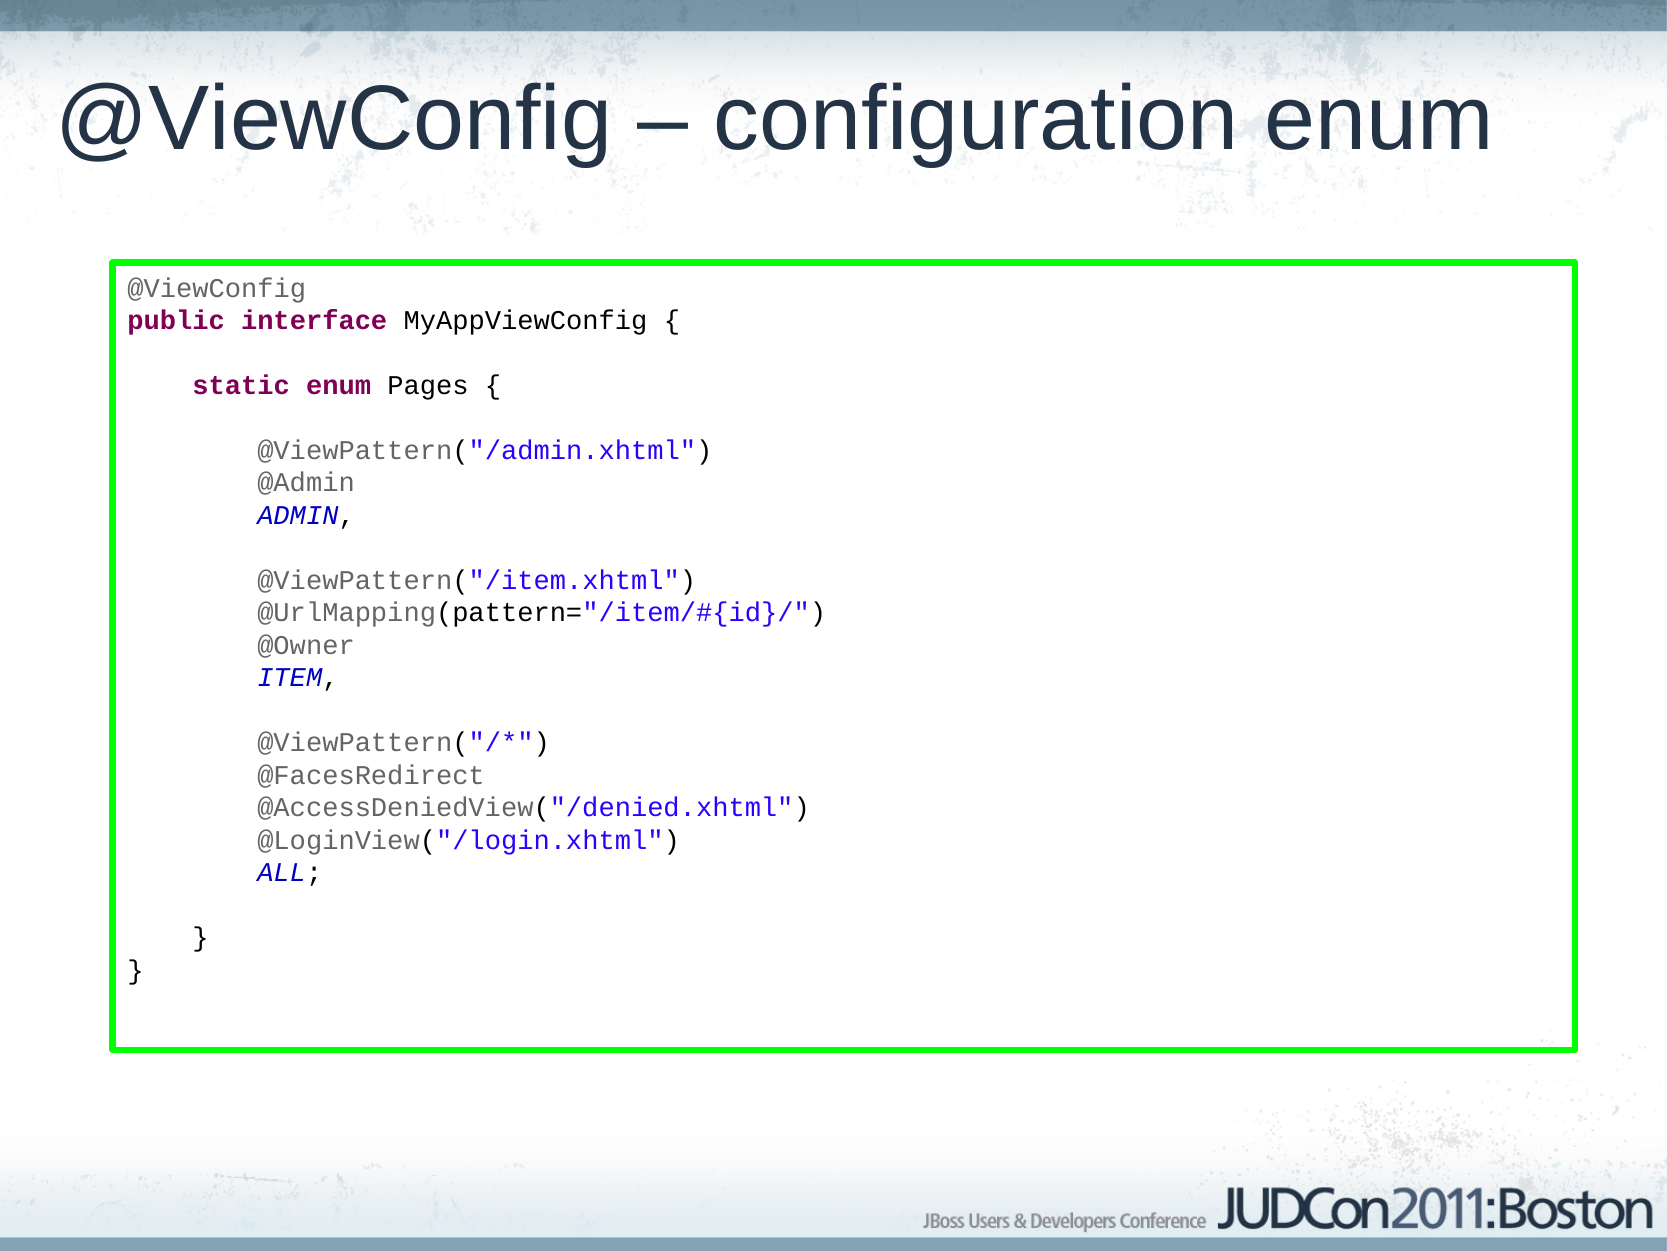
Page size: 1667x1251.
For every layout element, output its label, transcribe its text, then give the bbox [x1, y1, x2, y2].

text_box @ViewConfig public interface MyAppViewConfig { static enum Pages { @ViewPattern("/admin.xhtml") @Admin ADMIN, @ViewPattern("/item.xhtml") @UrlMapping(pattern="/item/#{id}/") @Owner ITEM, @ViewPattern("/*") @FacesRedirect @AccessDeniedView("/denied.xhtml") @LoginView("/login.xhtml") ALL; } } [112, 262, 1576, 1051]
title @ViewConfig – configuration enum [40, 50, 1627, 216]
picture [0, 0, 1667, 1251]
